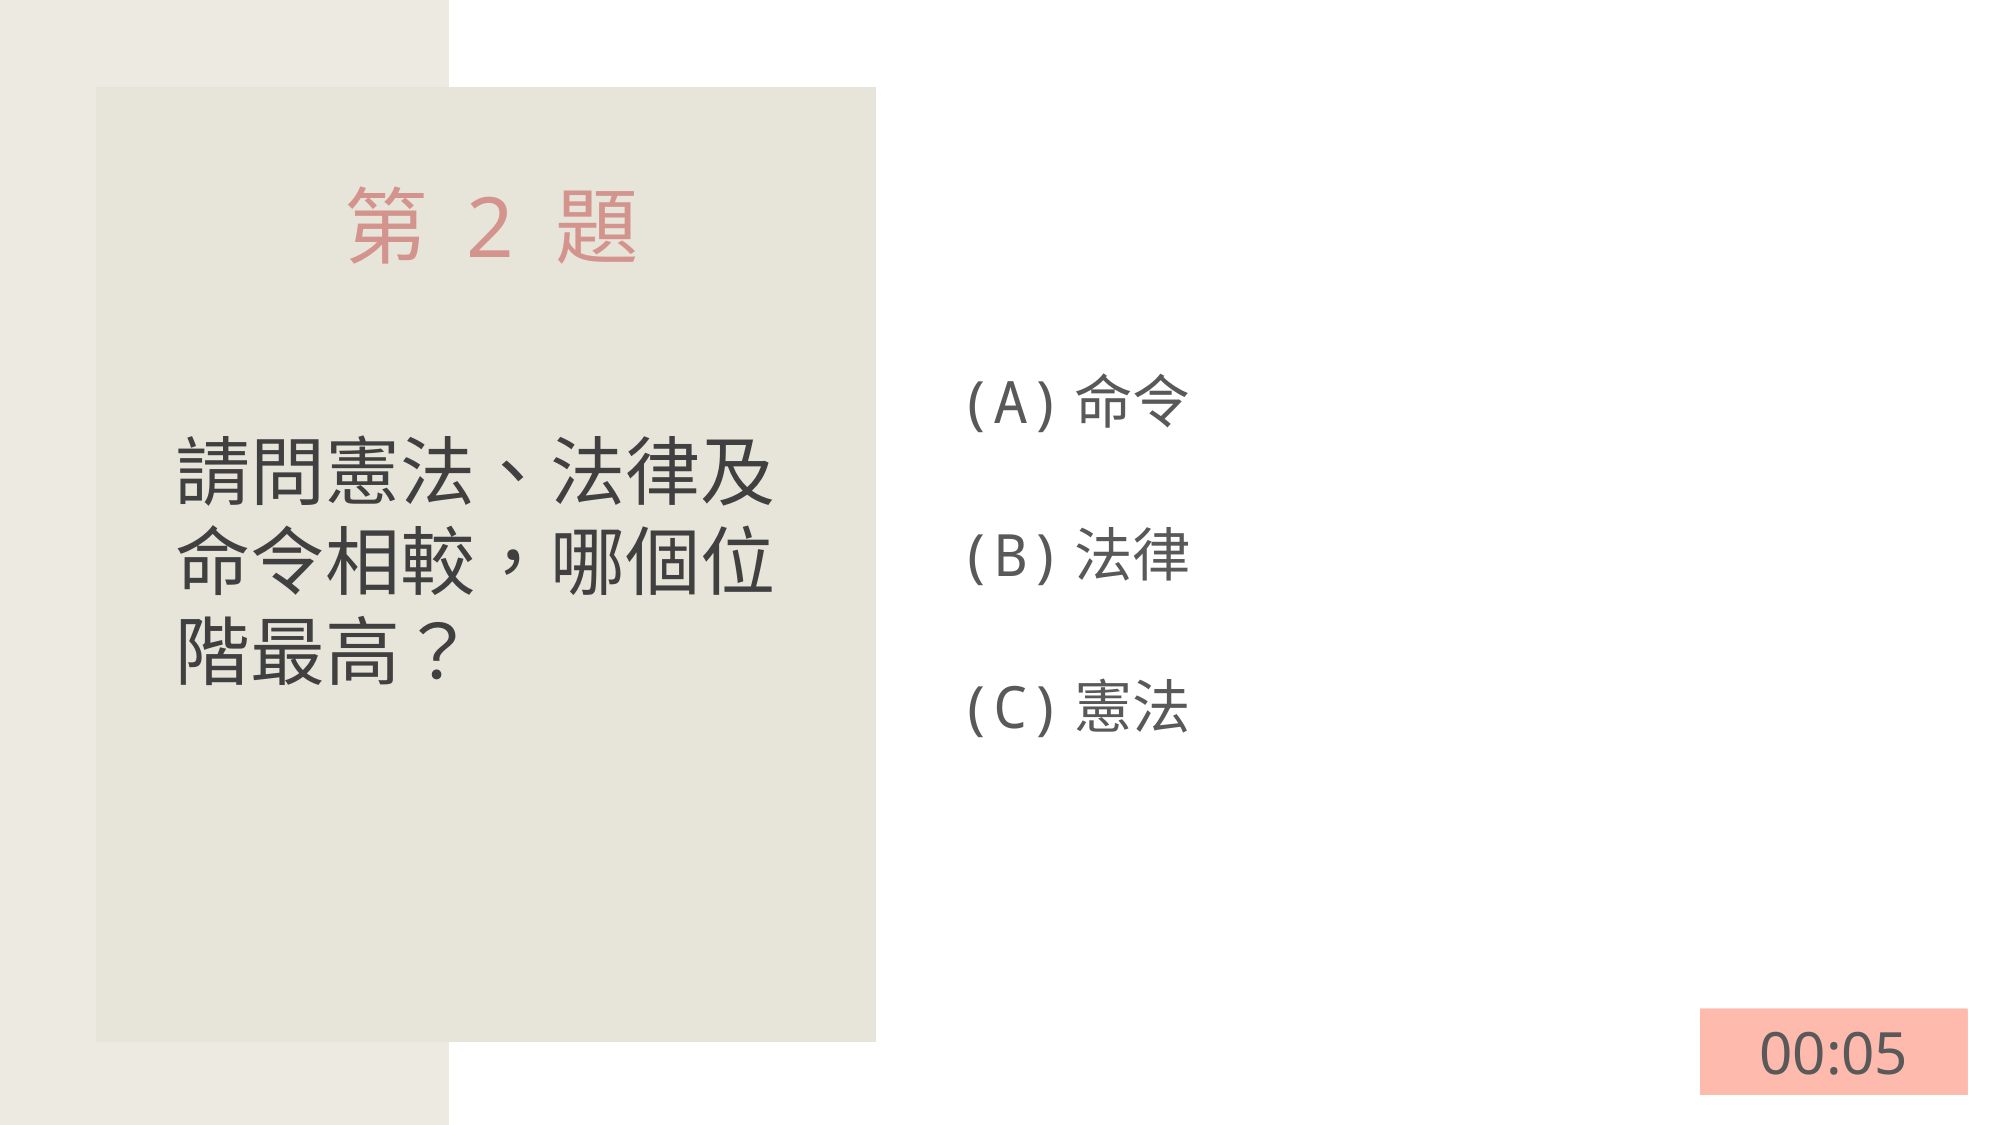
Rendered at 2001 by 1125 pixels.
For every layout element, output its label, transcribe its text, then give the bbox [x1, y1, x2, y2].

text_box (A) [943, 357, 1059, 444]
text_box 法律 [1059, 510, 1863, 597]
text_box 命令 [1059, 357, 1863, 444]
text_box (B) [943, 510, 1059, 597]
text_box 請問憲法、法律及命令相較，哪個位階最高？ [160, 415, 804, 704]
text_box 第 2 題 [285, 165, 698, 282]
text_box 00:05 [1700, 1008, 1968, 1095]
text_box 憲法 [1059, 662, 1863, 749]
text_box (C) [943, 662, 1059, 749]
